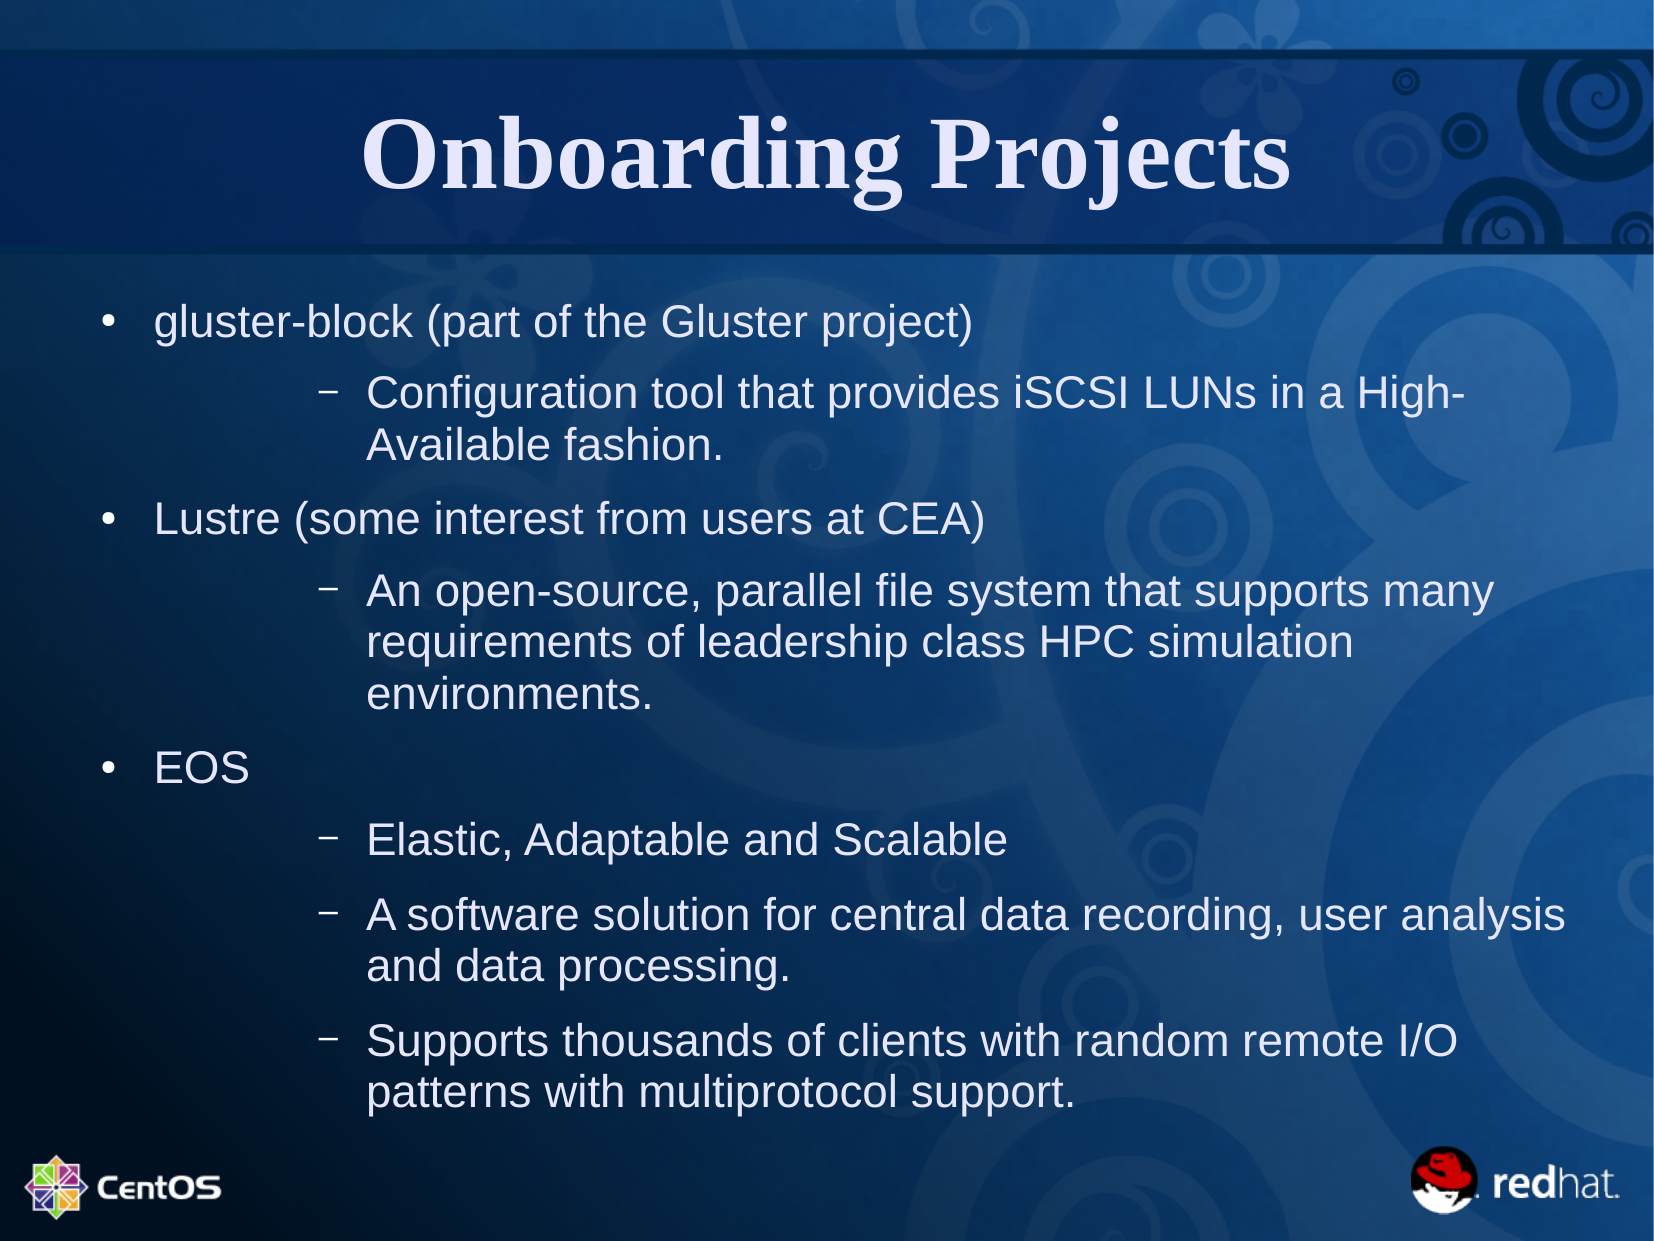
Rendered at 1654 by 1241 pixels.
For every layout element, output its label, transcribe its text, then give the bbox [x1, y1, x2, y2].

picture [0, 0, 1654, 1241]
list gluster-block (part of the Gluster project) Configuration tool that provides iSCSI LUNs in a High-Available fashion. Lustre (some interest from users at CEA) An open-source, parallel file system that supports many requirements of leadership class HPC simulation environments. EOS Elastic, Adaptable and Scalable A software solution for central data recording, user analysis and data processing. Supports thousands of clients with random remote I/O patterns with multiprotocol support. [82, 290, 1571, 1124]
title Onboarding Projects [82, 49, 1571, 257]
